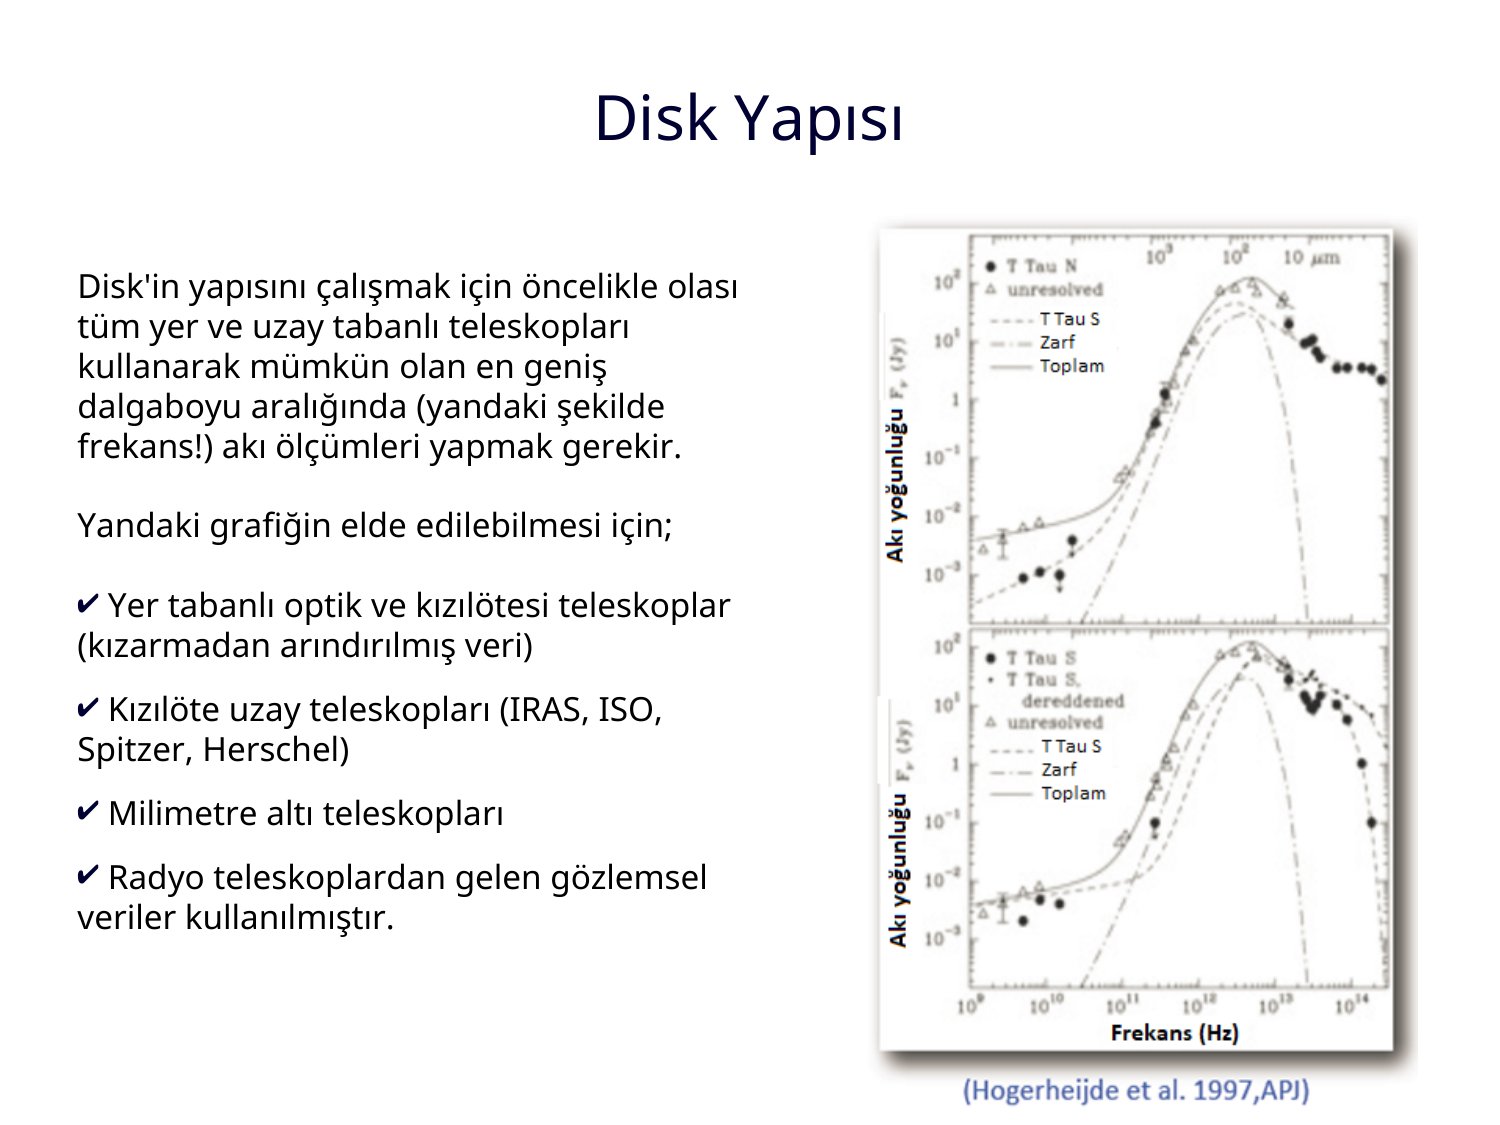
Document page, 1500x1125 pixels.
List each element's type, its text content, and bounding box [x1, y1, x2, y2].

picture [859, 208, 1418, 1108]
title Disk Yapısı [75, 21, 1426, 209]
text_box Disk'in yapısını çalışmak için öncelikle olası tüm yer ve uzay tabanlı teleskopları kullanarak mümkün olan en geniş dalgaboyu aralığında (yandaki şekilde frekans!) akı ölçümleri yapmak gerekir. Yandaki grafiğin elde edilebilmesi için; Yer tabanlı optik ve kızılötesi teleskoplar (kızarmadan arındırılmış veri) Kızılöte uzay teleskopları (IRAS, ISO, Spitzer, Herschel) Milimetre altı teleskopları Radyo teleskoplardan gelen gözlemsel veriler kullanılmıştır. [62, 257, 789, 984]
